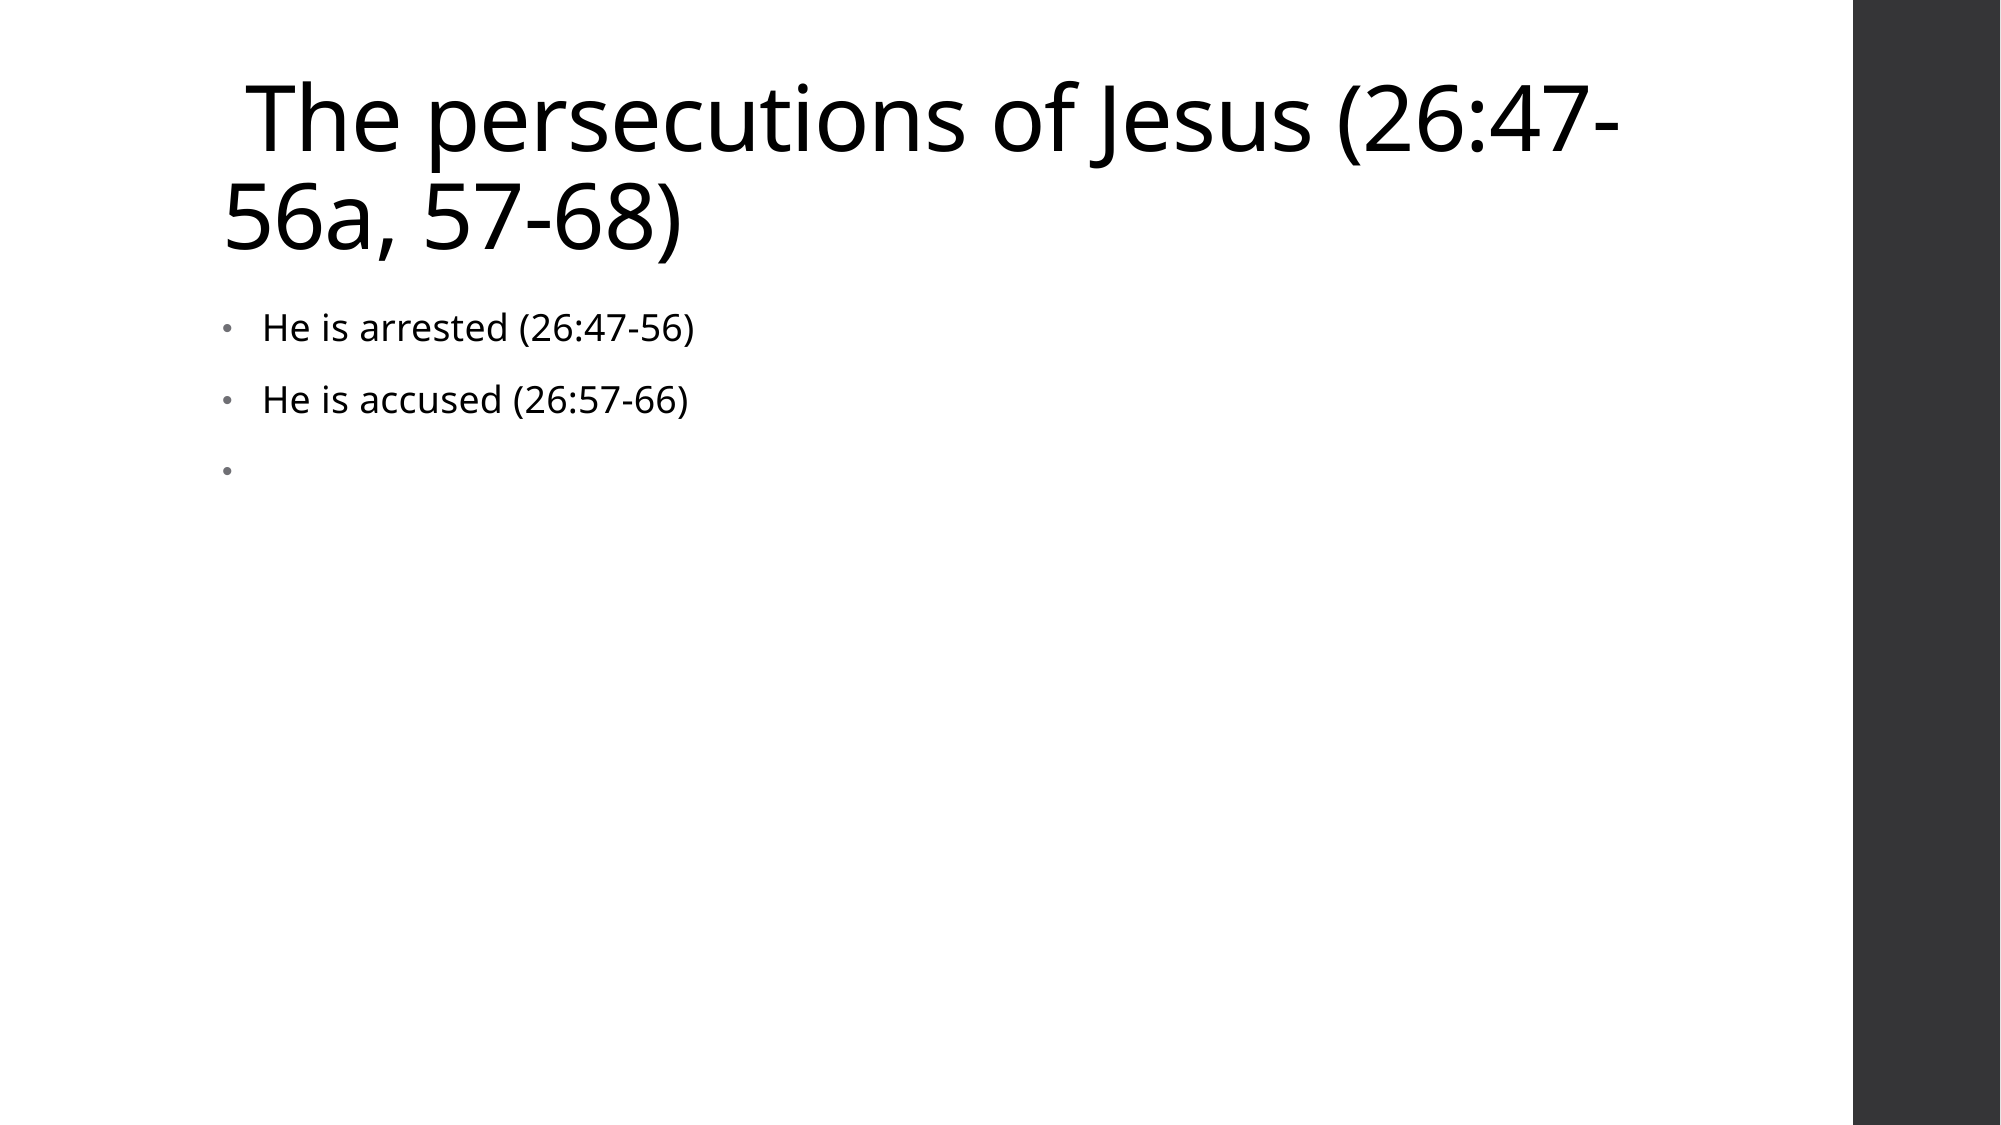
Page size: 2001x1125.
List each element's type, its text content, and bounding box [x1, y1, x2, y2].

title The persecutions of Jesus (26:47-56a, 57-68) [206, 60, 1797, 278]
list He is arrested (26:47-56) He is accused (26:57-66) [206, 299, 1617, 1014]
